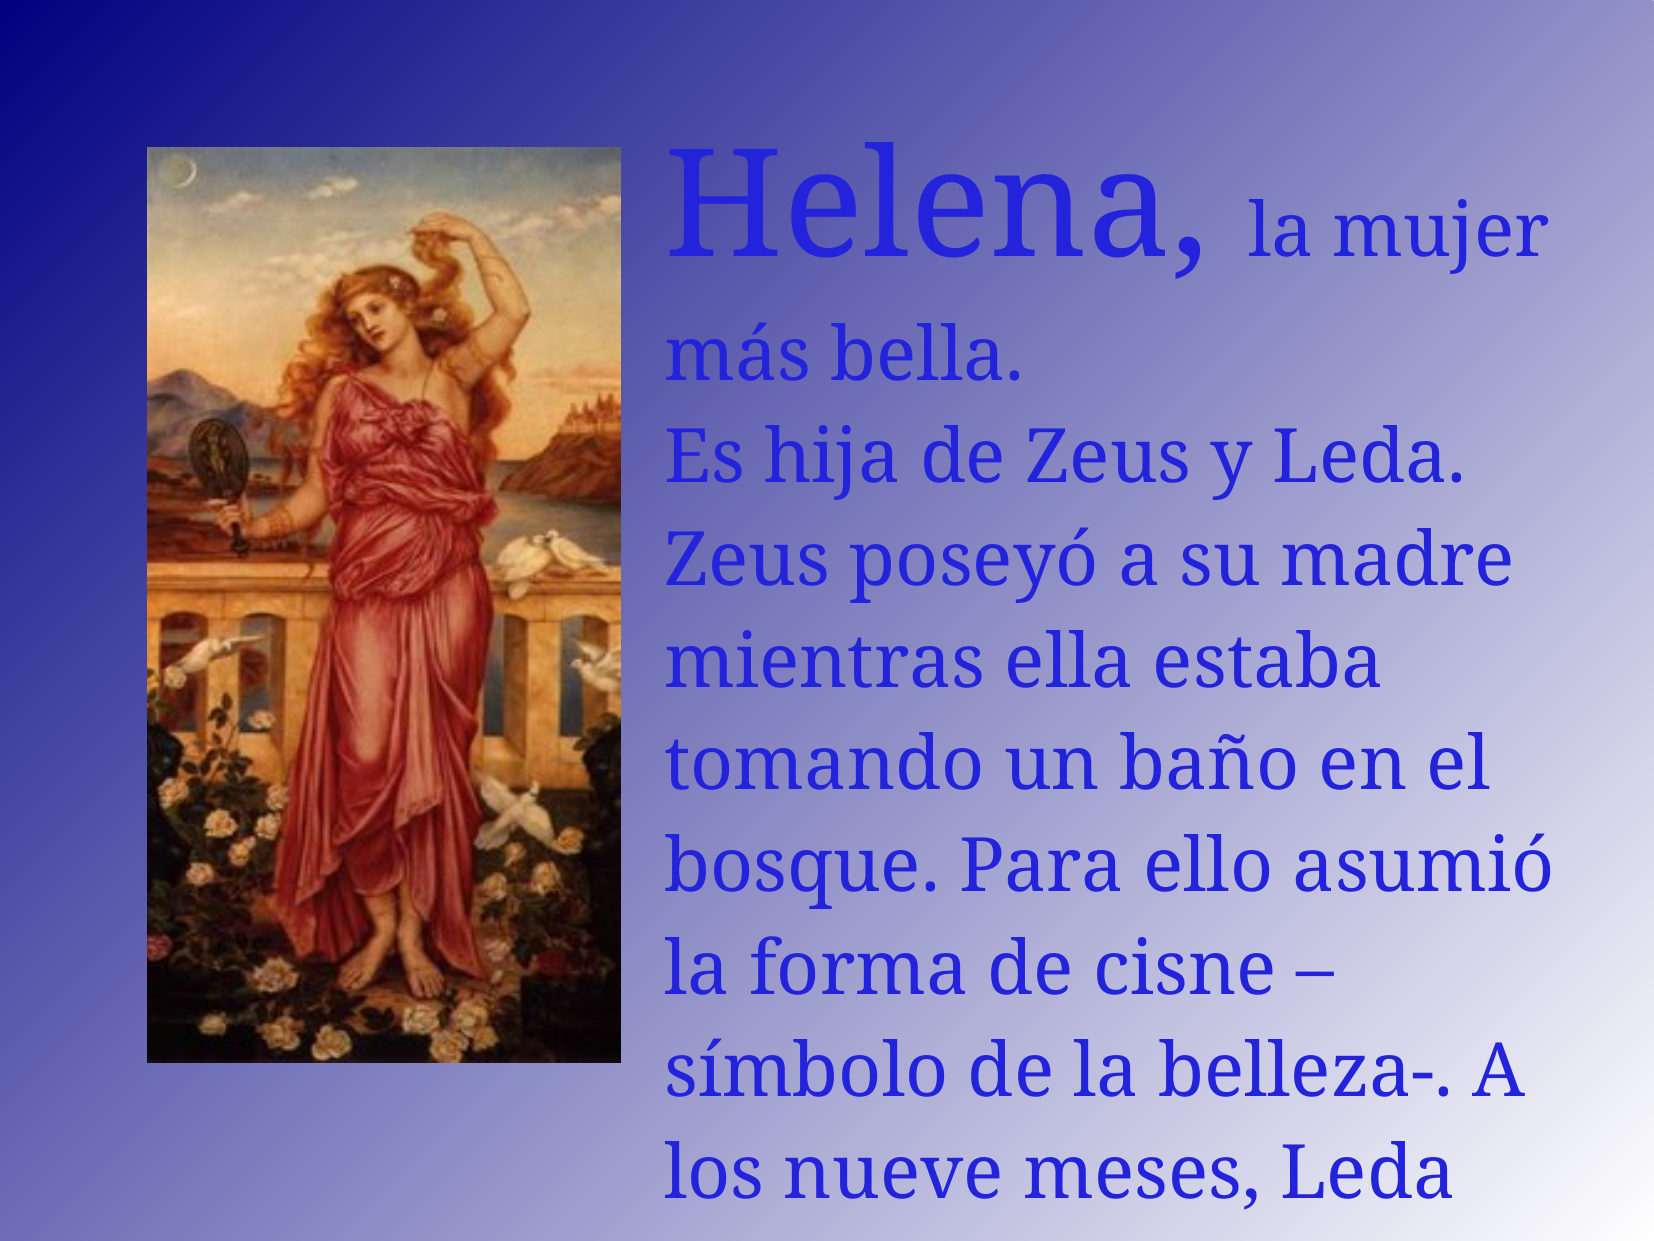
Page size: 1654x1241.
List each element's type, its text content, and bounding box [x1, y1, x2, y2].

text_box Helena, la mujer más bella. Es hija de Zeus y Leda. Zeus poseyó a su madre mientras ella estaba tomando un baño en el bosque. Para ello asumió la forma de cisne – símbolo de la belleza-. A los nueve meses, Leda puso un huevo y de él nació Helena. [649, 88, 1595, 1127]
picture [147, 147, 621, 1063]
